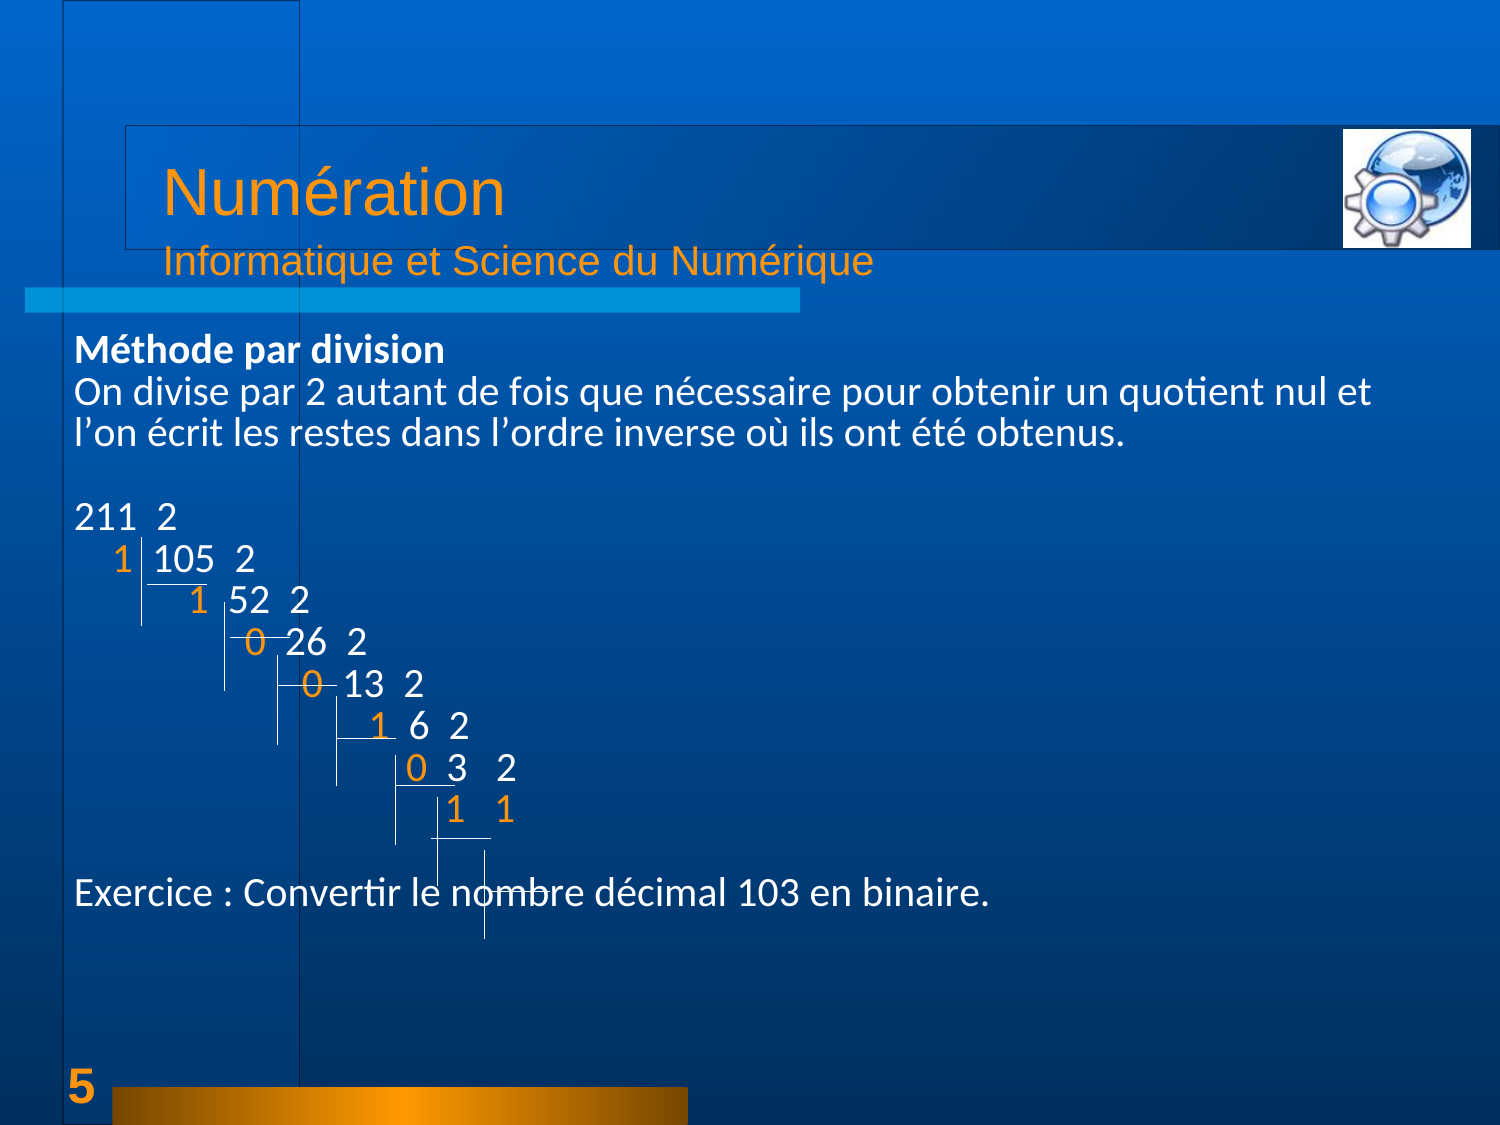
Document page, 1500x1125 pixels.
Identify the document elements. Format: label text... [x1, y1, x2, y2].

text_box Méthode par division On divise par 2 autant de fois que nécessaire pour obtenir un quotient nul et l’on écrit les restes dans l’ordre inverse où ils ont été obtenus. 211 2 1 105 2 1 52 2 0 26 2 0 13 2 1 6 2 0 3 2 1 1 Exercice : Convertir le nombre décimal 103 en binaire. [59, 324, 1477, 1054]
picture [1343, 129, 1471, 248]
